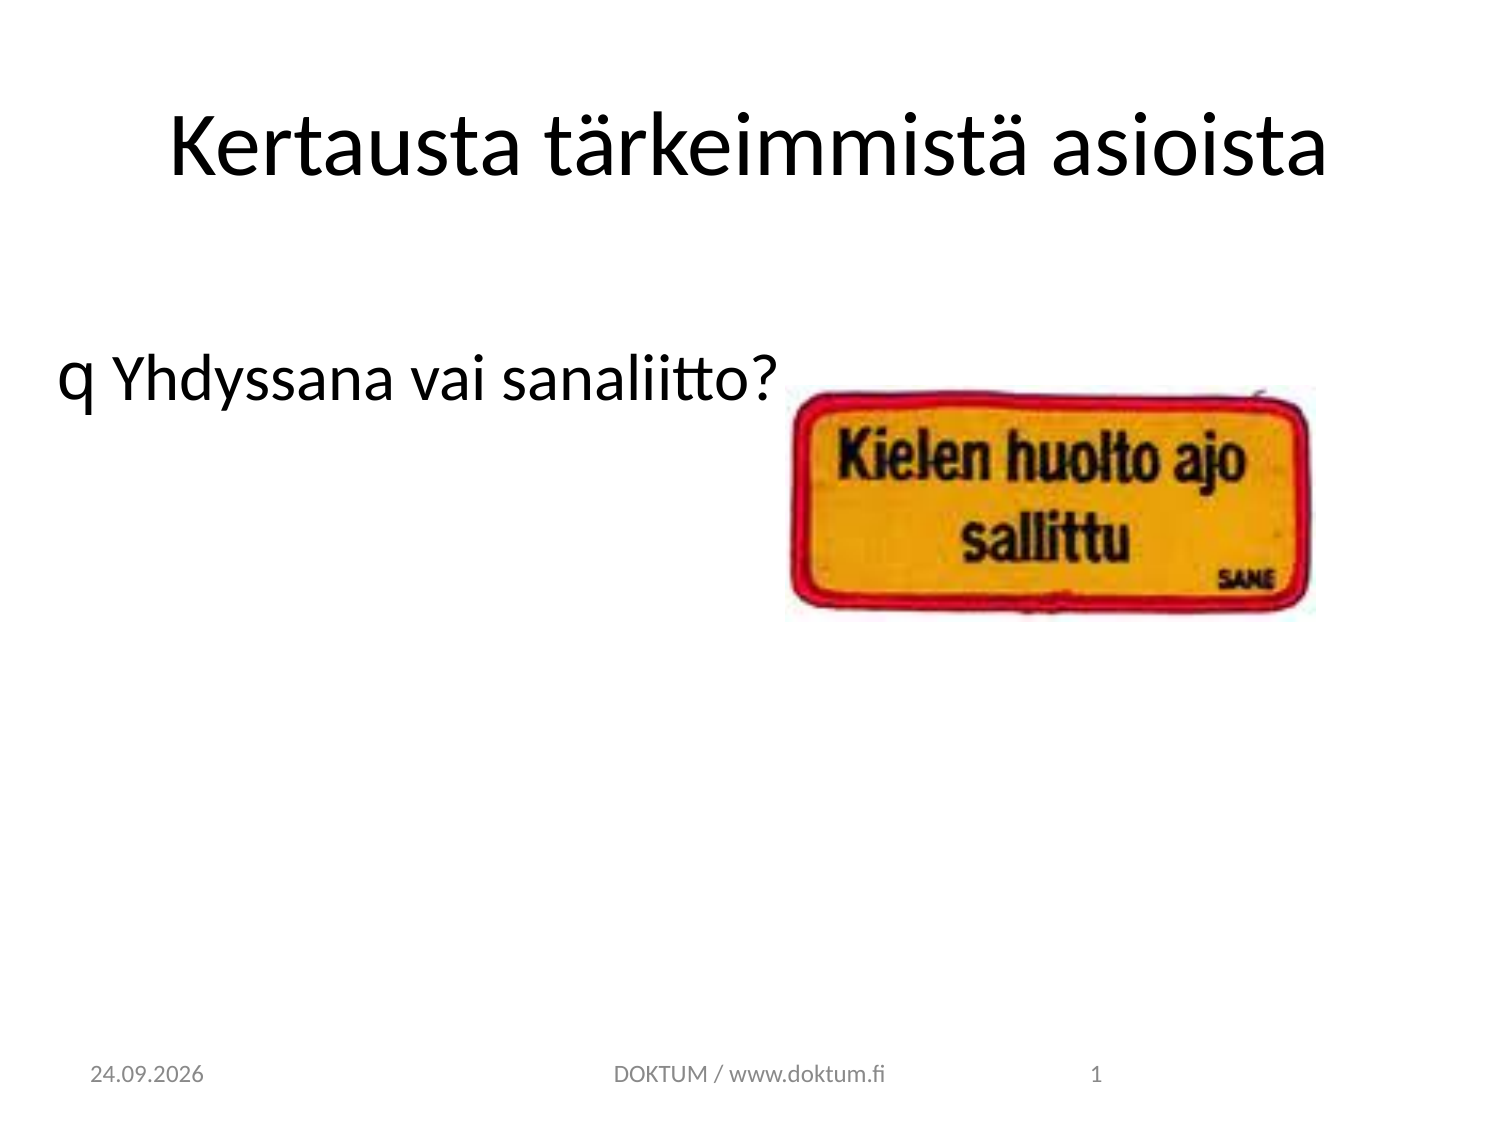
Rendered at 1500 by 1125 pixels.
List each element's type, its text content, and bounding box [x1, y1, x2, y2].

text_box [1074, 1042, 1426, 1103]
picture [785, 385, 1316, 622]
text_box [75, 1042, 426, 1103]
title Kertausta tärkeimmistä asioista [75, 45, 1426, 233]
list Yhdyssana vai sanaliitto? [41, 326, 1425, 1069]
text_box DOKTUM / www.doktum.fi [512, 1042, 988, 1103]
